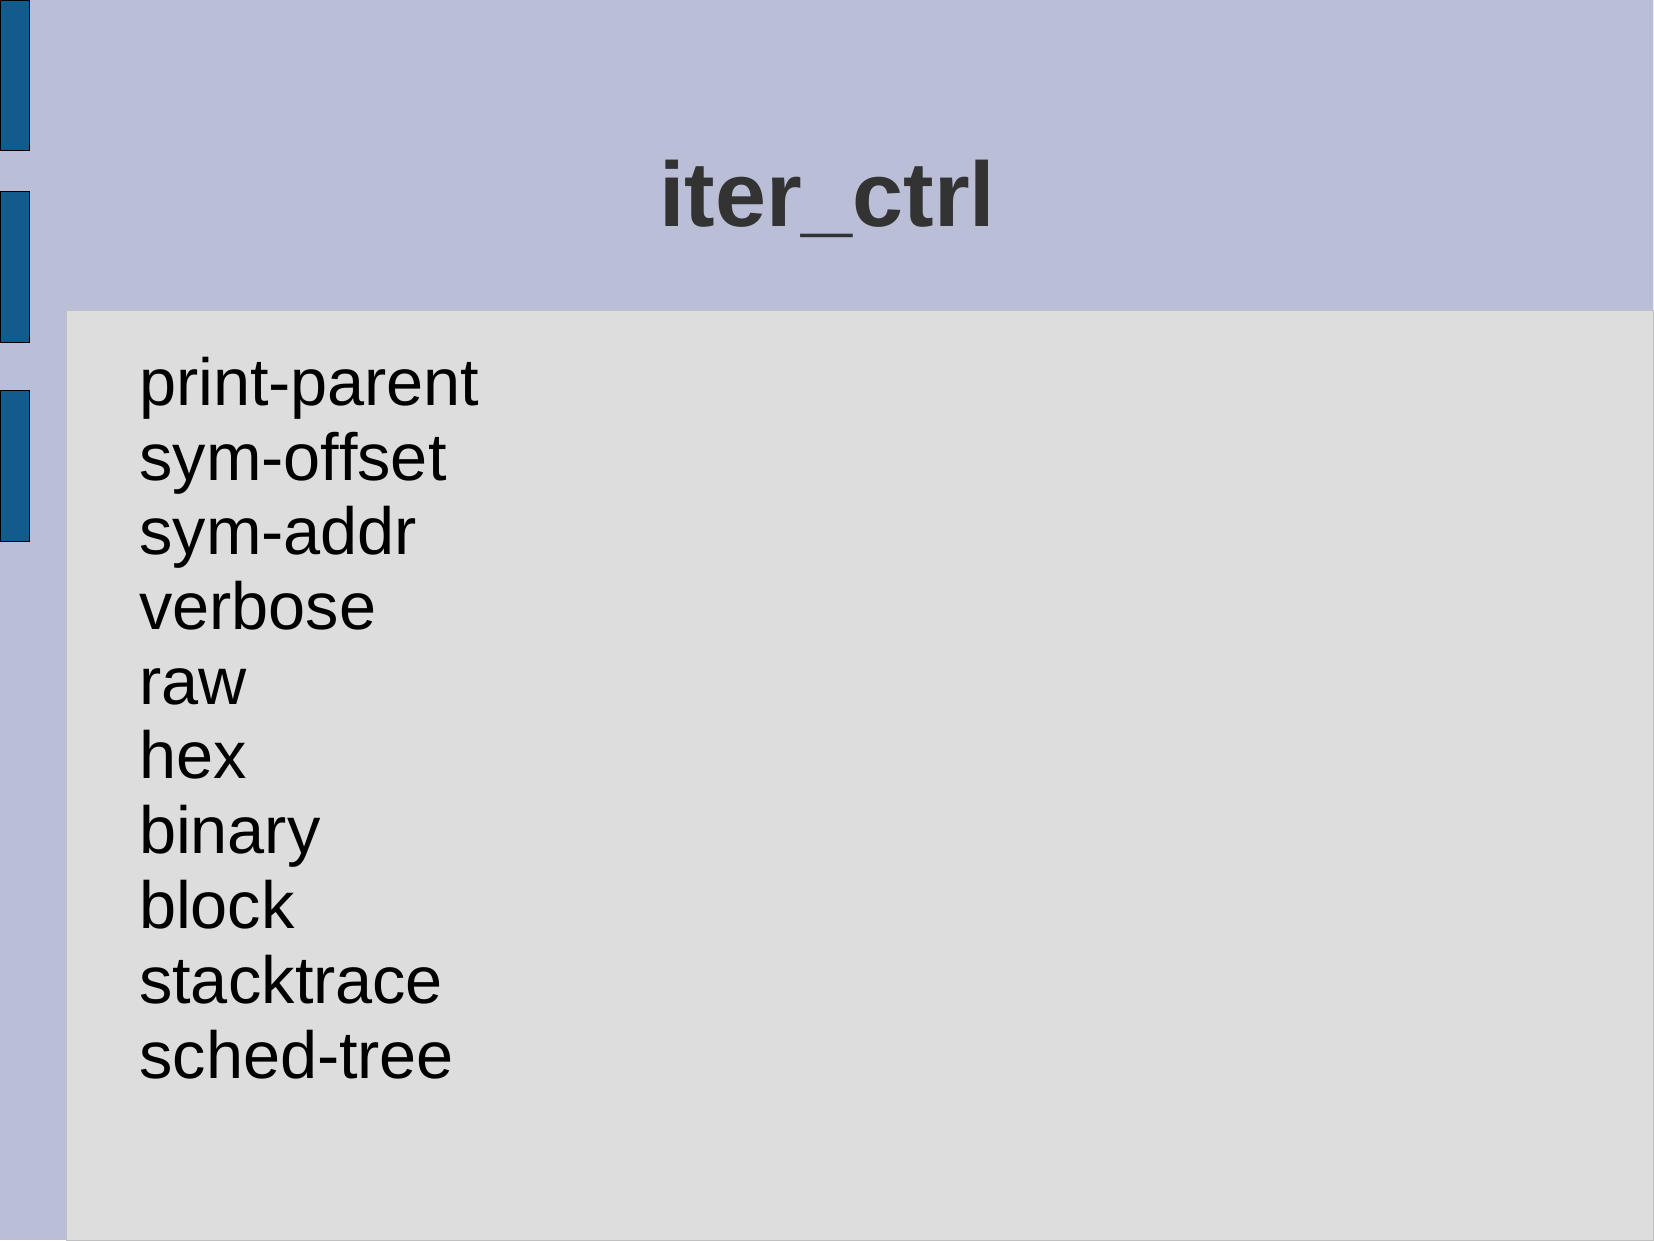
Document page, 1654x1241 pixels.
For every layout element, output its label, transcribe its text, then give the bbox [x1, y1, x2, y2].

title iter_ctrl [121, 91, 1534, 299]
list print-parent sym-offset sym-addr verbose raw hex binary block stacktrace sched-tree [121, 344, 1534, 1112]
